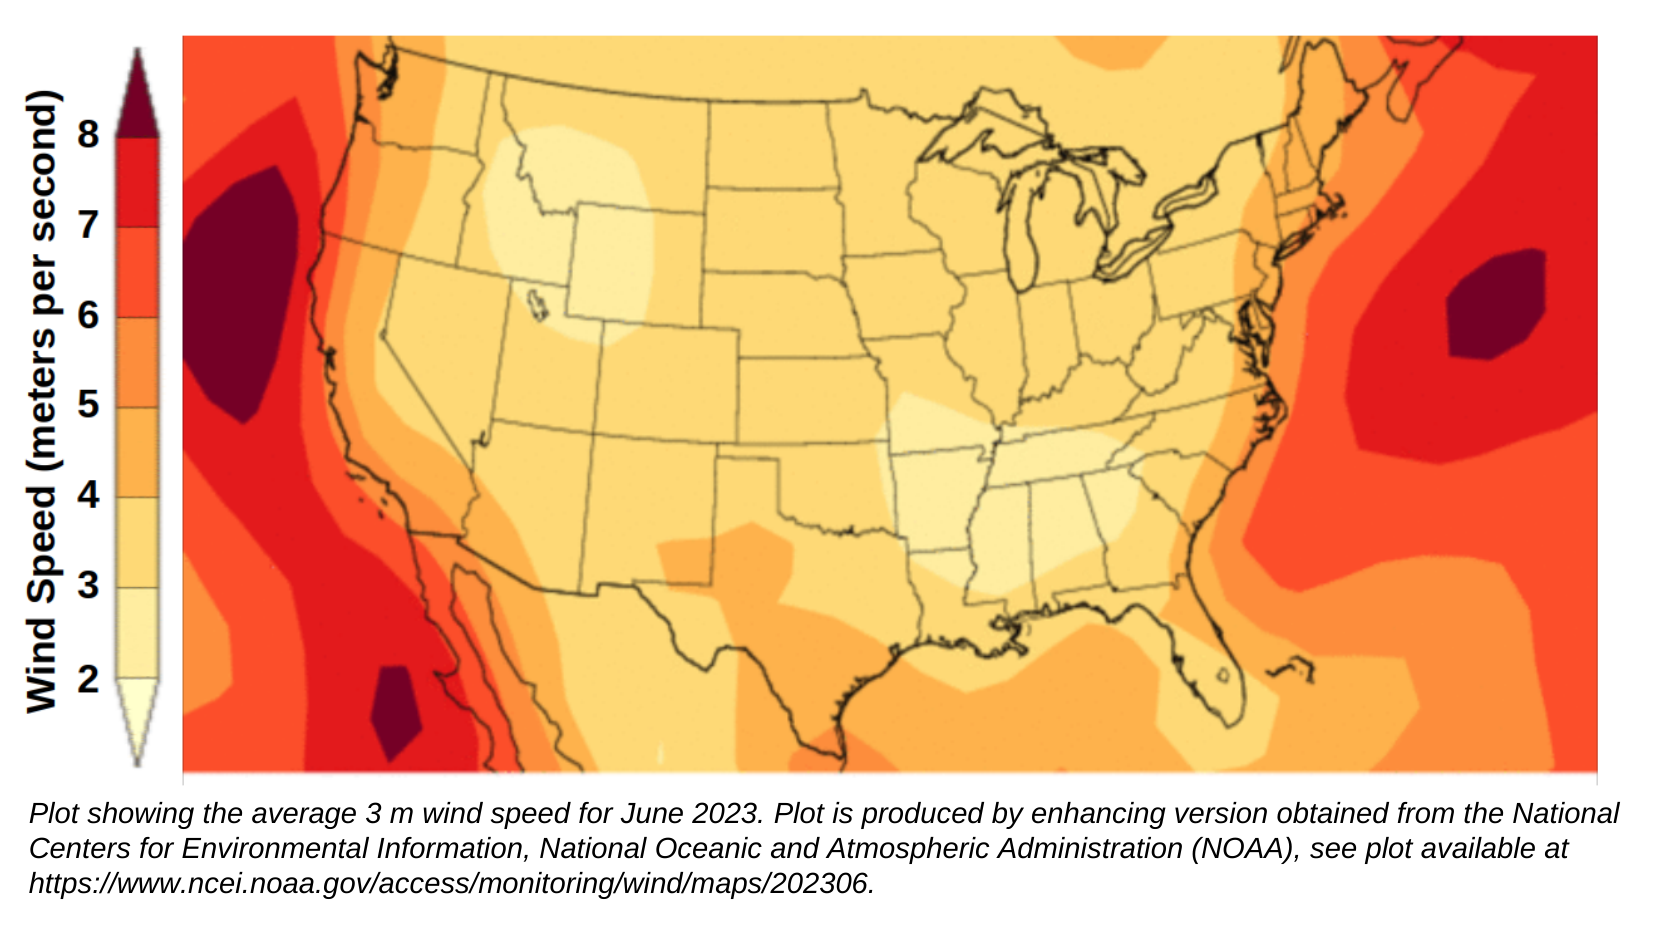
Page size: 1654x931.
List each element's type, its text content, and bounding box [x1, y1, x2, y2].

text_box Plot showing the average 3 m wind speed for June 2023. Plot is produced by enhancing version obtained from the National Centers for Environmental Information, National Oceanic and Atmospheric Administration (NOAA), see plot available at https://www.ncei.noaa.gov/access/monitoring/wind/maps/202306. [13, 787, 1651, 918]
picture [7, 22, 1613, 793]
